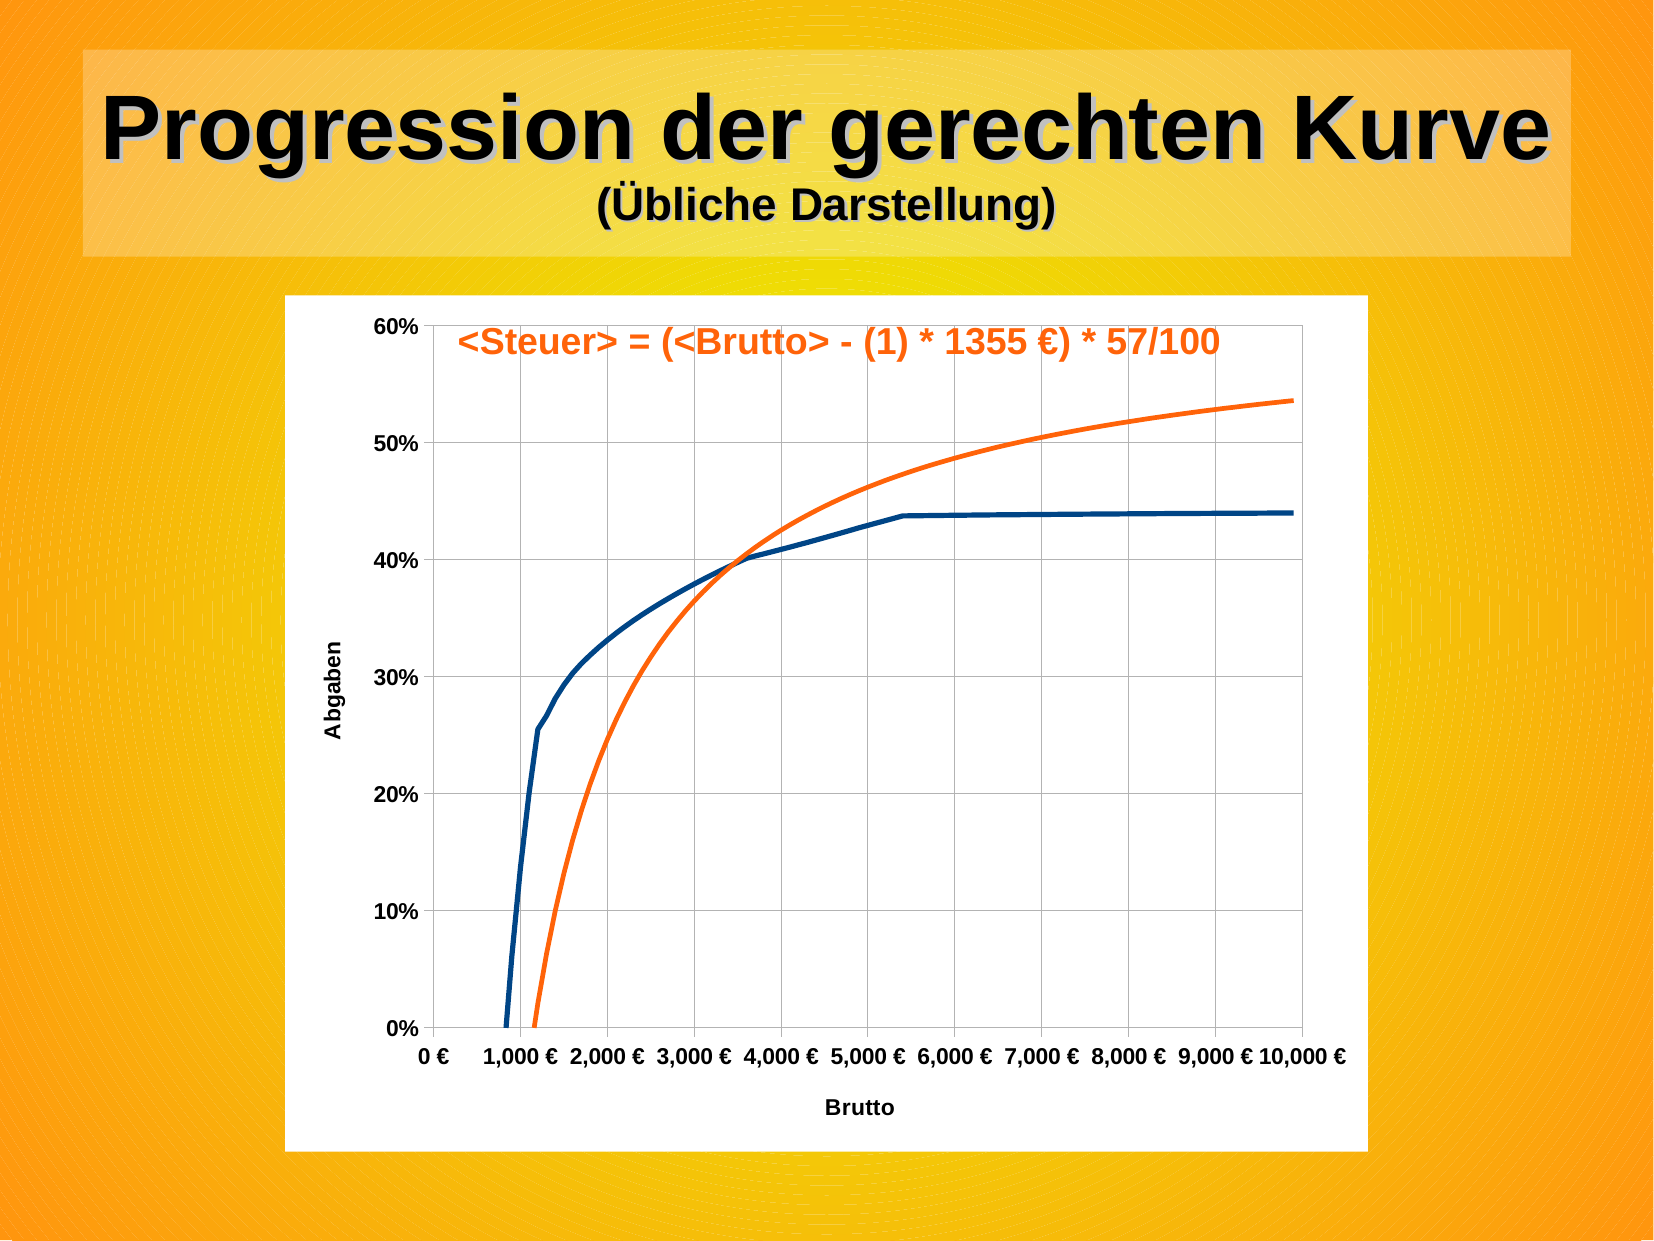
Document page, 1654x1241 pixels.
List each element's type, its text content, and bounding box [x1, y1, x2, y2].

chart [285, 295, 1368, 1152]
title Progression der gerechten Kurve (Übliche Darstellung) [82, 49, 1571, 257]
text_box <Steuer> = (<Brutto> - (1) * 1355 €) * 57/100 [442, 313, 1237, 370]
